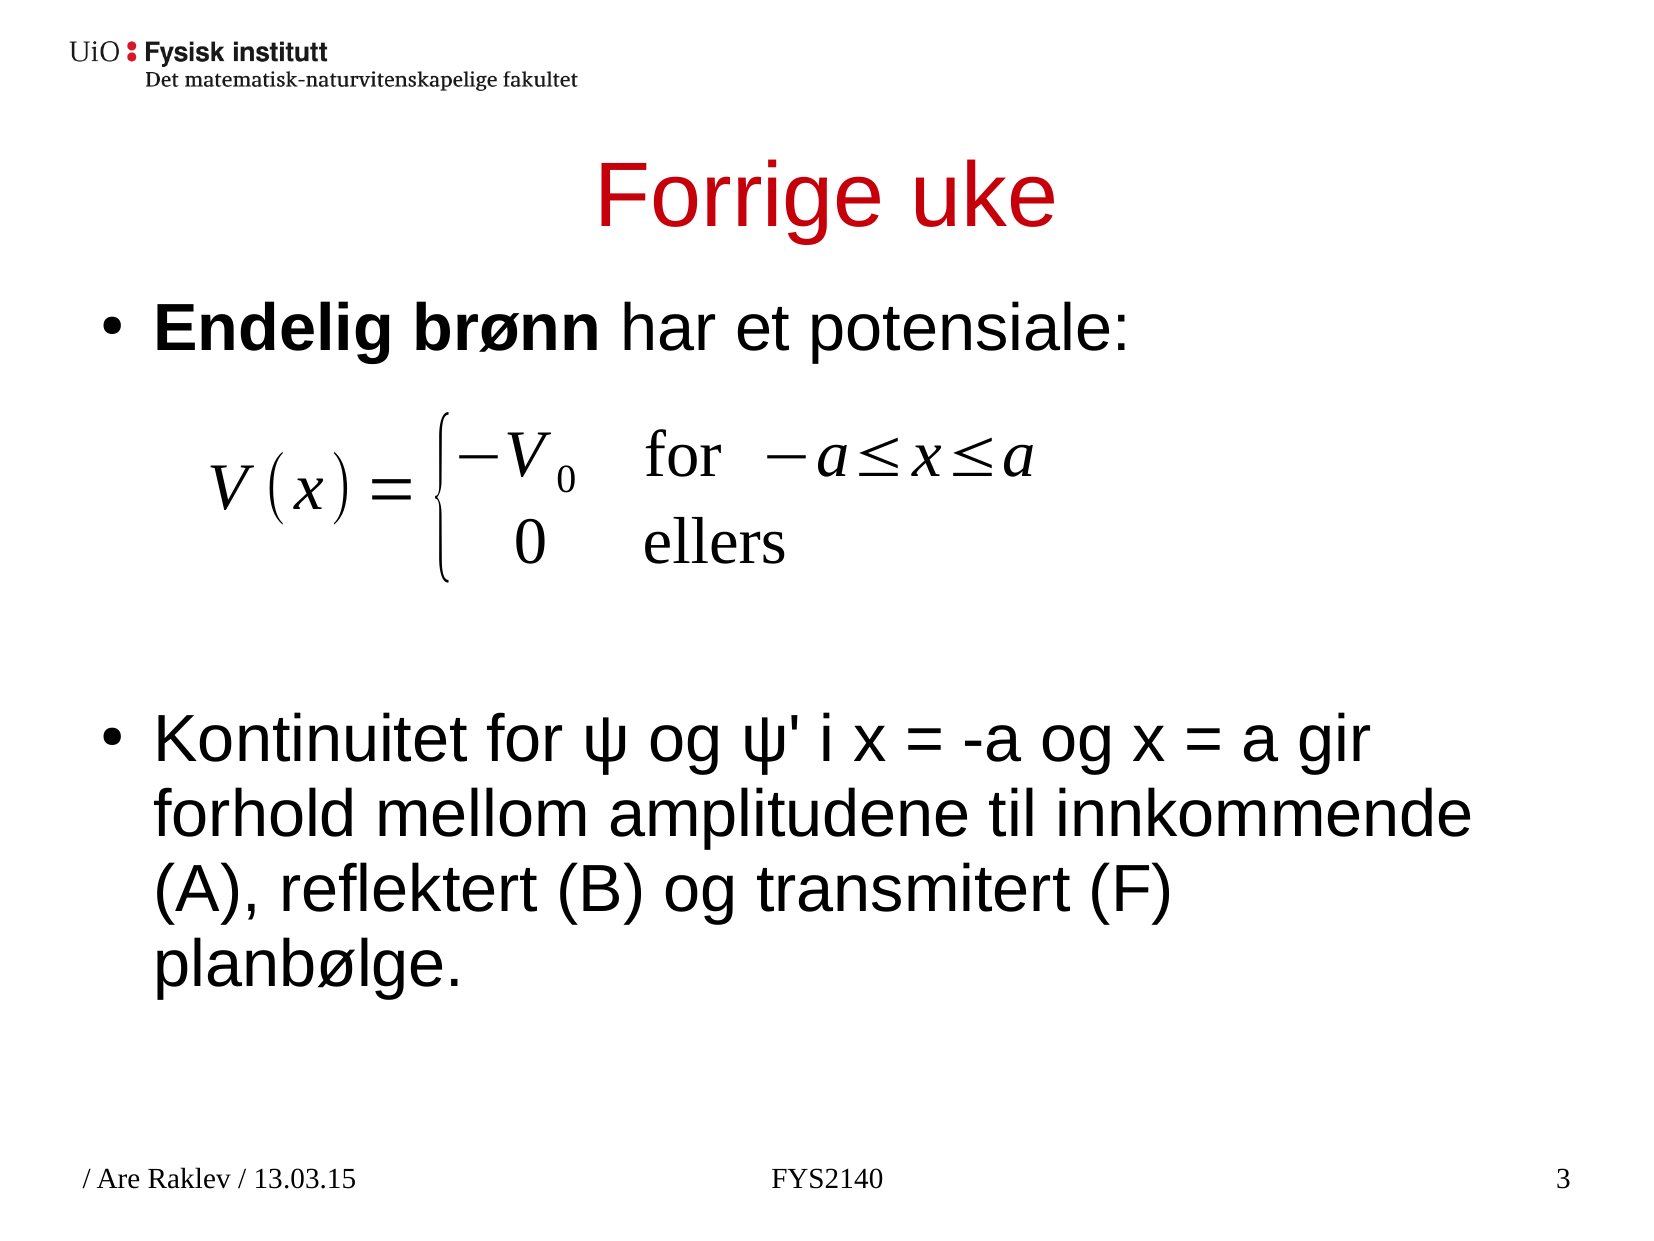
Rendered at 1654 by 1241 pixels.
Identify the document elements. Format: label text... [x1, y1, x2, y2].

title Forrige uke [82, 90, 1571, 298]
picture [68, 37, 581, 93]
list Endelig brønn har et potensiale: Kontinuitet for ψ og ψ' i x = -a og x = a gir forhold mellom amplitudene til innkommende (A), reflektert (B) og transmitert (F) planbølge. [82, 290, 1501, 1094]
chart [201, 408, 1047, 586]
